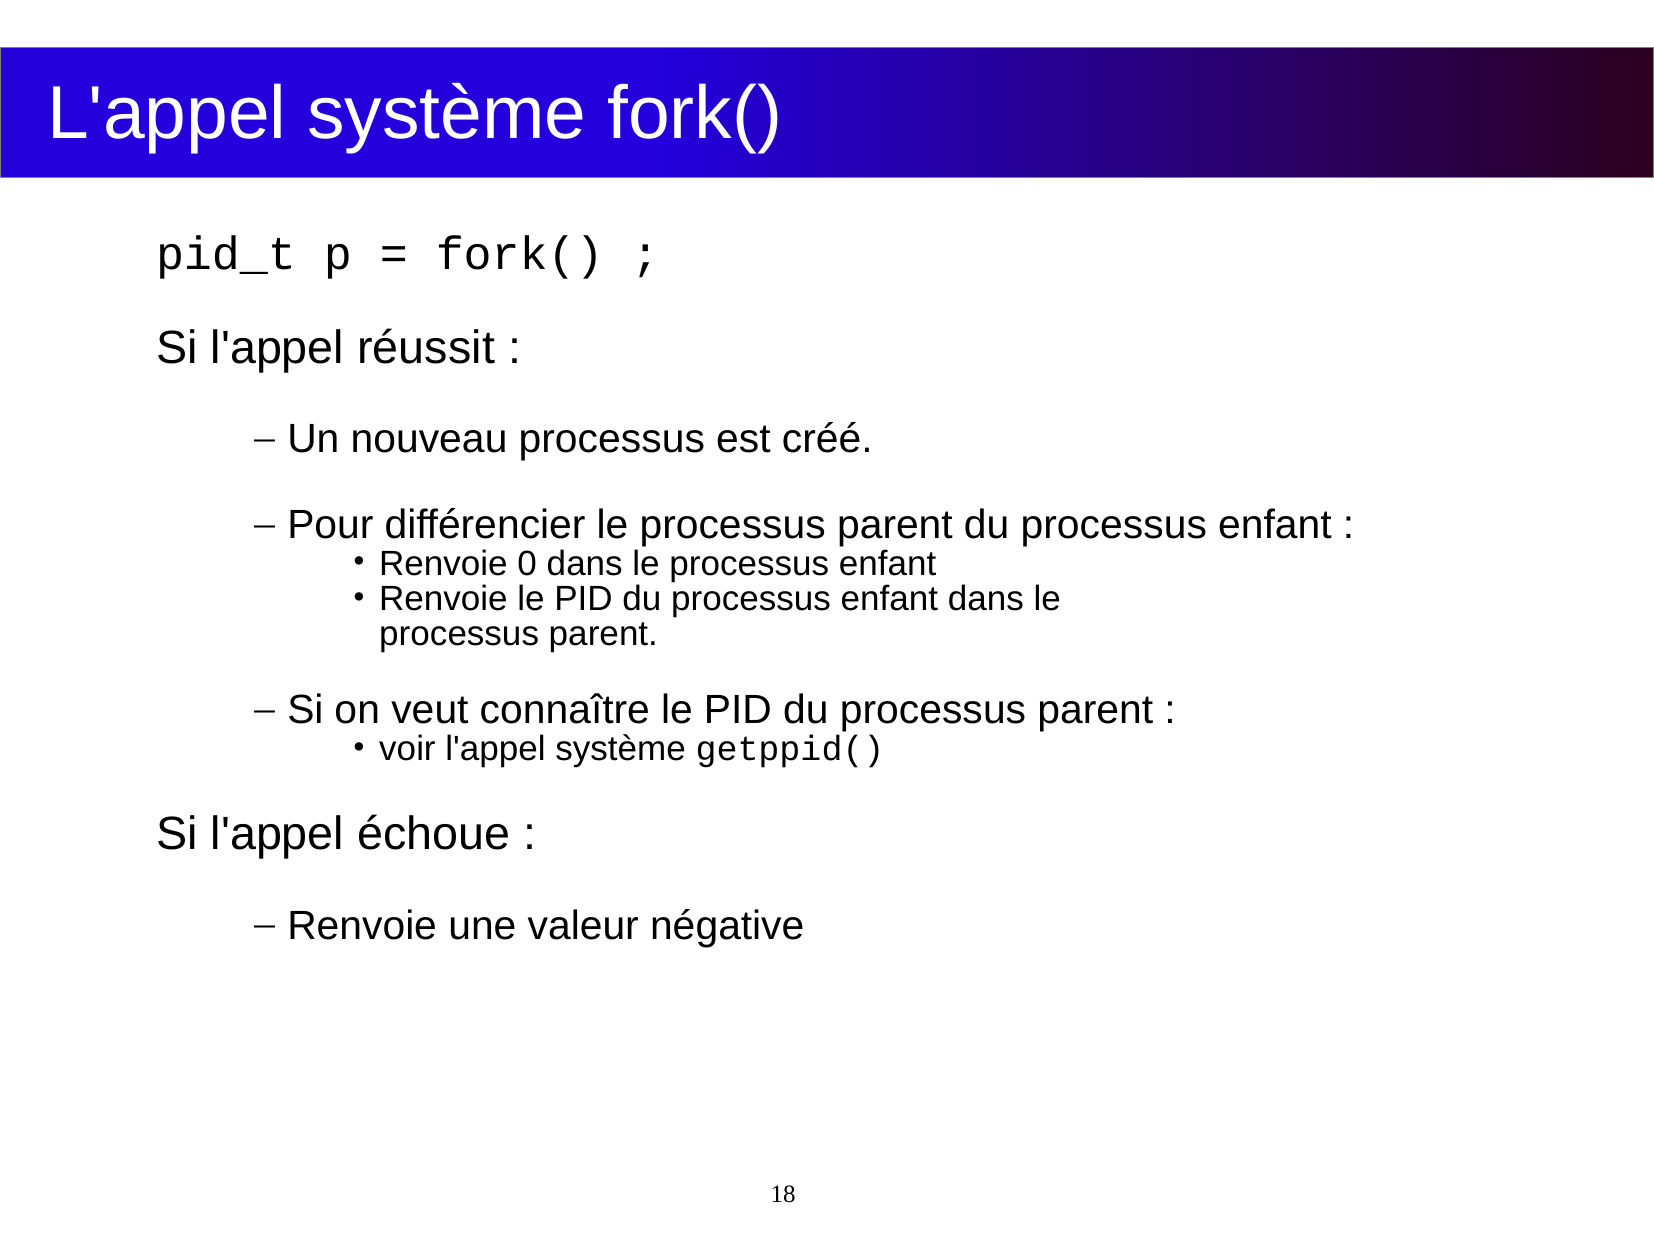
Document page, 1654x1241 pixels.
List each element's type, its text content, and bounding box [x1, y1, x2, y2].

list pid_t p = fork() ; Si l'appel réussit : Un nouveau processus est créé. Pour différencier le processus parent du processus enfant : Renvoie 0 dans le processus enfant Renvoie le PID du processus enfant dans le processus parent. Si on veut connaître le PID du processus parent : voir l'appel système getppid() Si l'appel échoue : Renvoie une valeur négative [116, 231, 1528, 951]
title L'appel système fork() [47, 6, 1477, 225]
